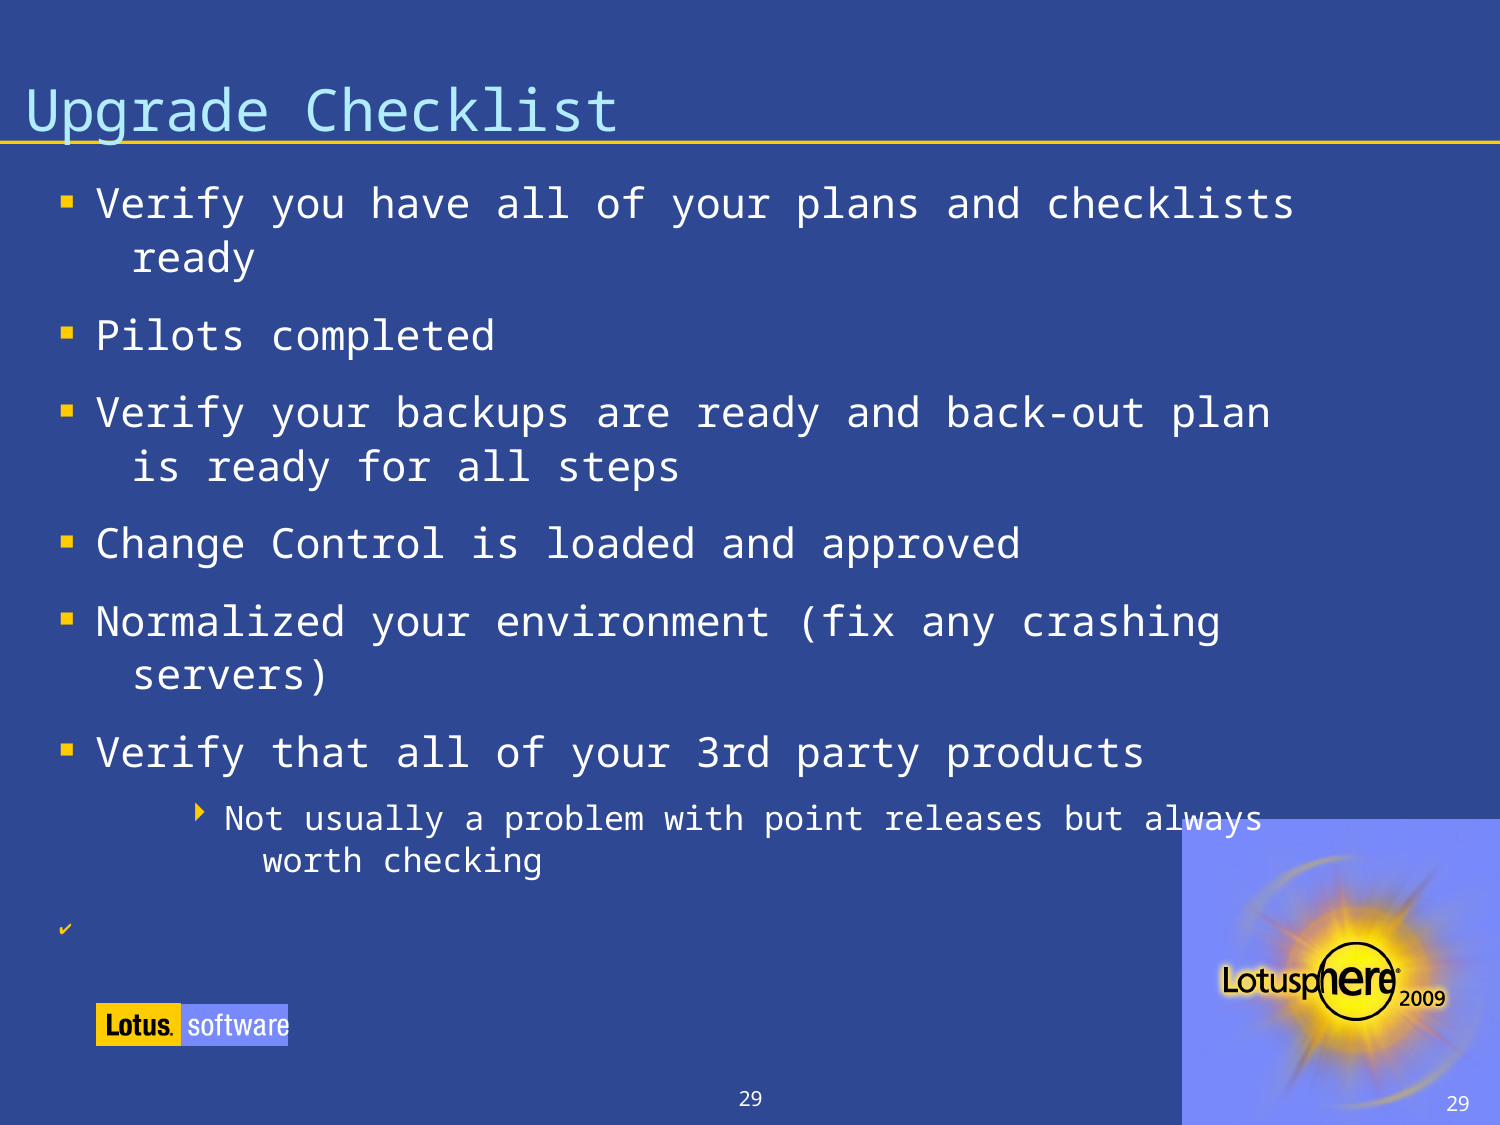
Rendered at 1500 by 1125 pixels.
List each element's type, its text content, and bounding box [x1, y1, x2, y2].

picture [1181, 818, 1500, 1125]
picture [96, 1003, 289, 1046]
list Verify you have all of your plans and checklists ready Pilots completed Verify your backups are ready and back-out plan is ready for all steps Change Control is loaded and approved Normalized your environment (fix any crashing servers) Verify that all of your 3rd party products Not usually a problem with point releases but always worth checking [56, 168, 1333, 948]
title Upgrade Checklist [25, 74, 1476, 165]
text_box 1 [1372, 1083, 1485, 1125]
